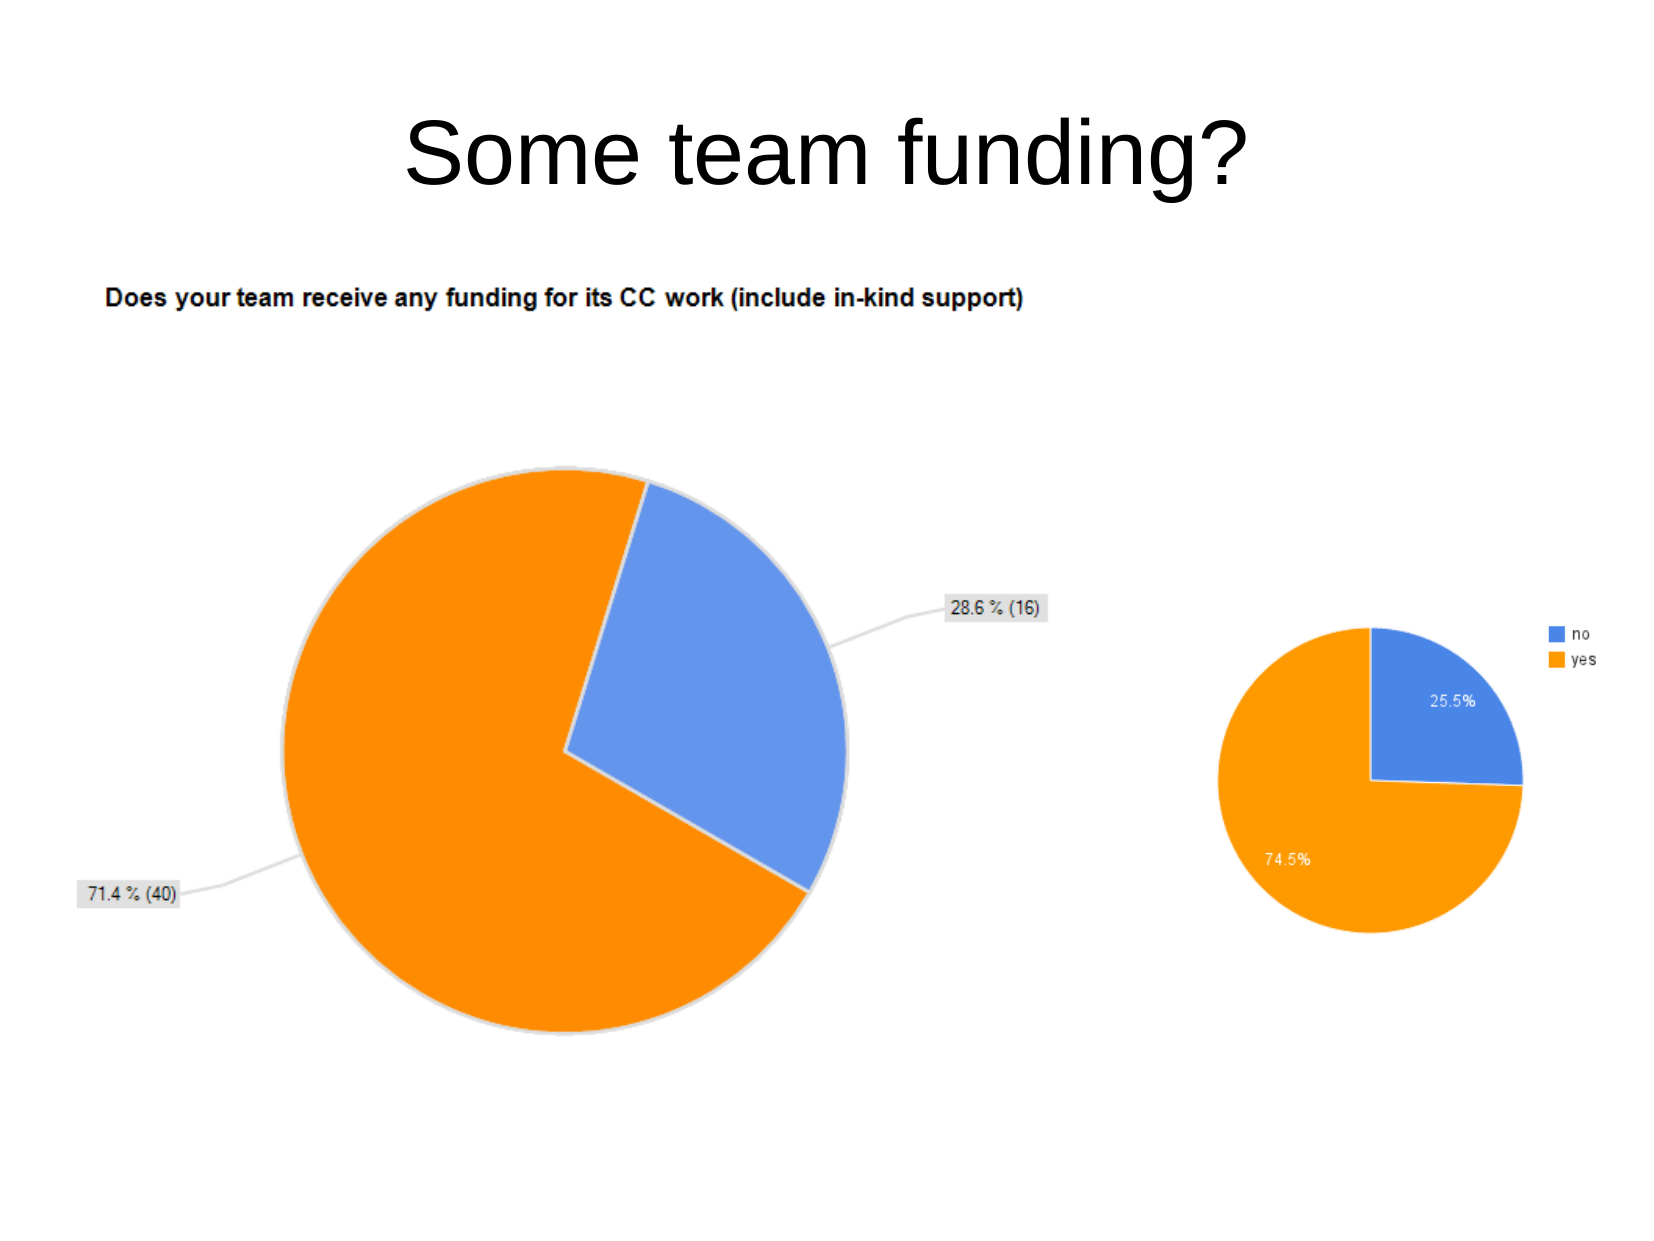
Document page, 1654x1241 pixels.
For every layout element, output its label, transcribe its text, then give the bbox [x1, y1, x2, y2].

title Some team funding? [82, 49, 1571, 257]
picture [13, 255, 1654, 1193]
